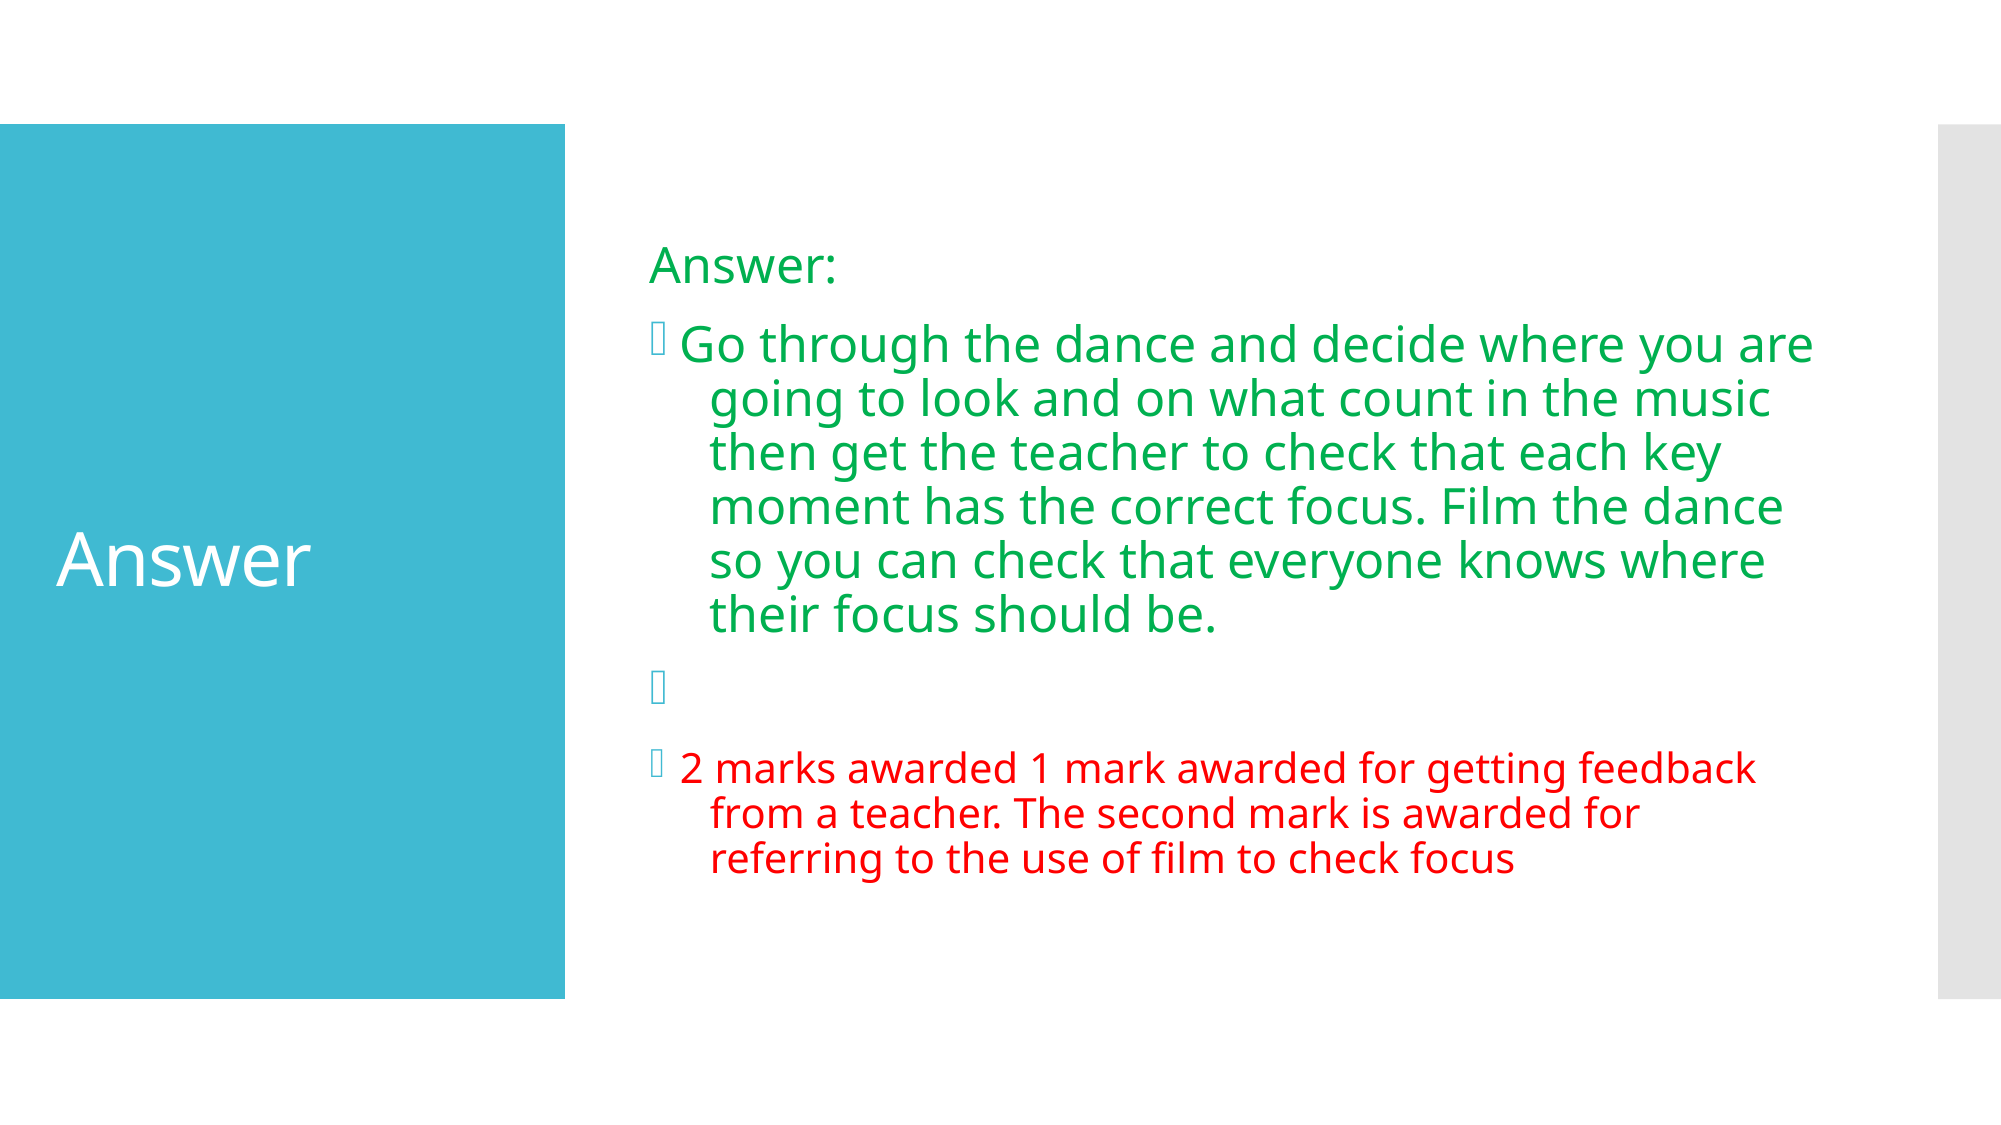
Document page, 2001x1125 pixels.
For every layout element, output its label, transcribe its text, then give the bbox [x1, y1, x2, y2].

title Answer [41, 184, 526, 940]
list Answer: Go through the dance and decide where you are going to look and on what count in the music then get the teacher to check that each key moment has the correct focus. Film the dance so you can check that everyone knows where their focus should be. 2 marks awarded 1 mark awarded for getting feedback from a teacher. The second mark is awarded for referring to the use of film to check focus [634, 141, 1835, 982]
